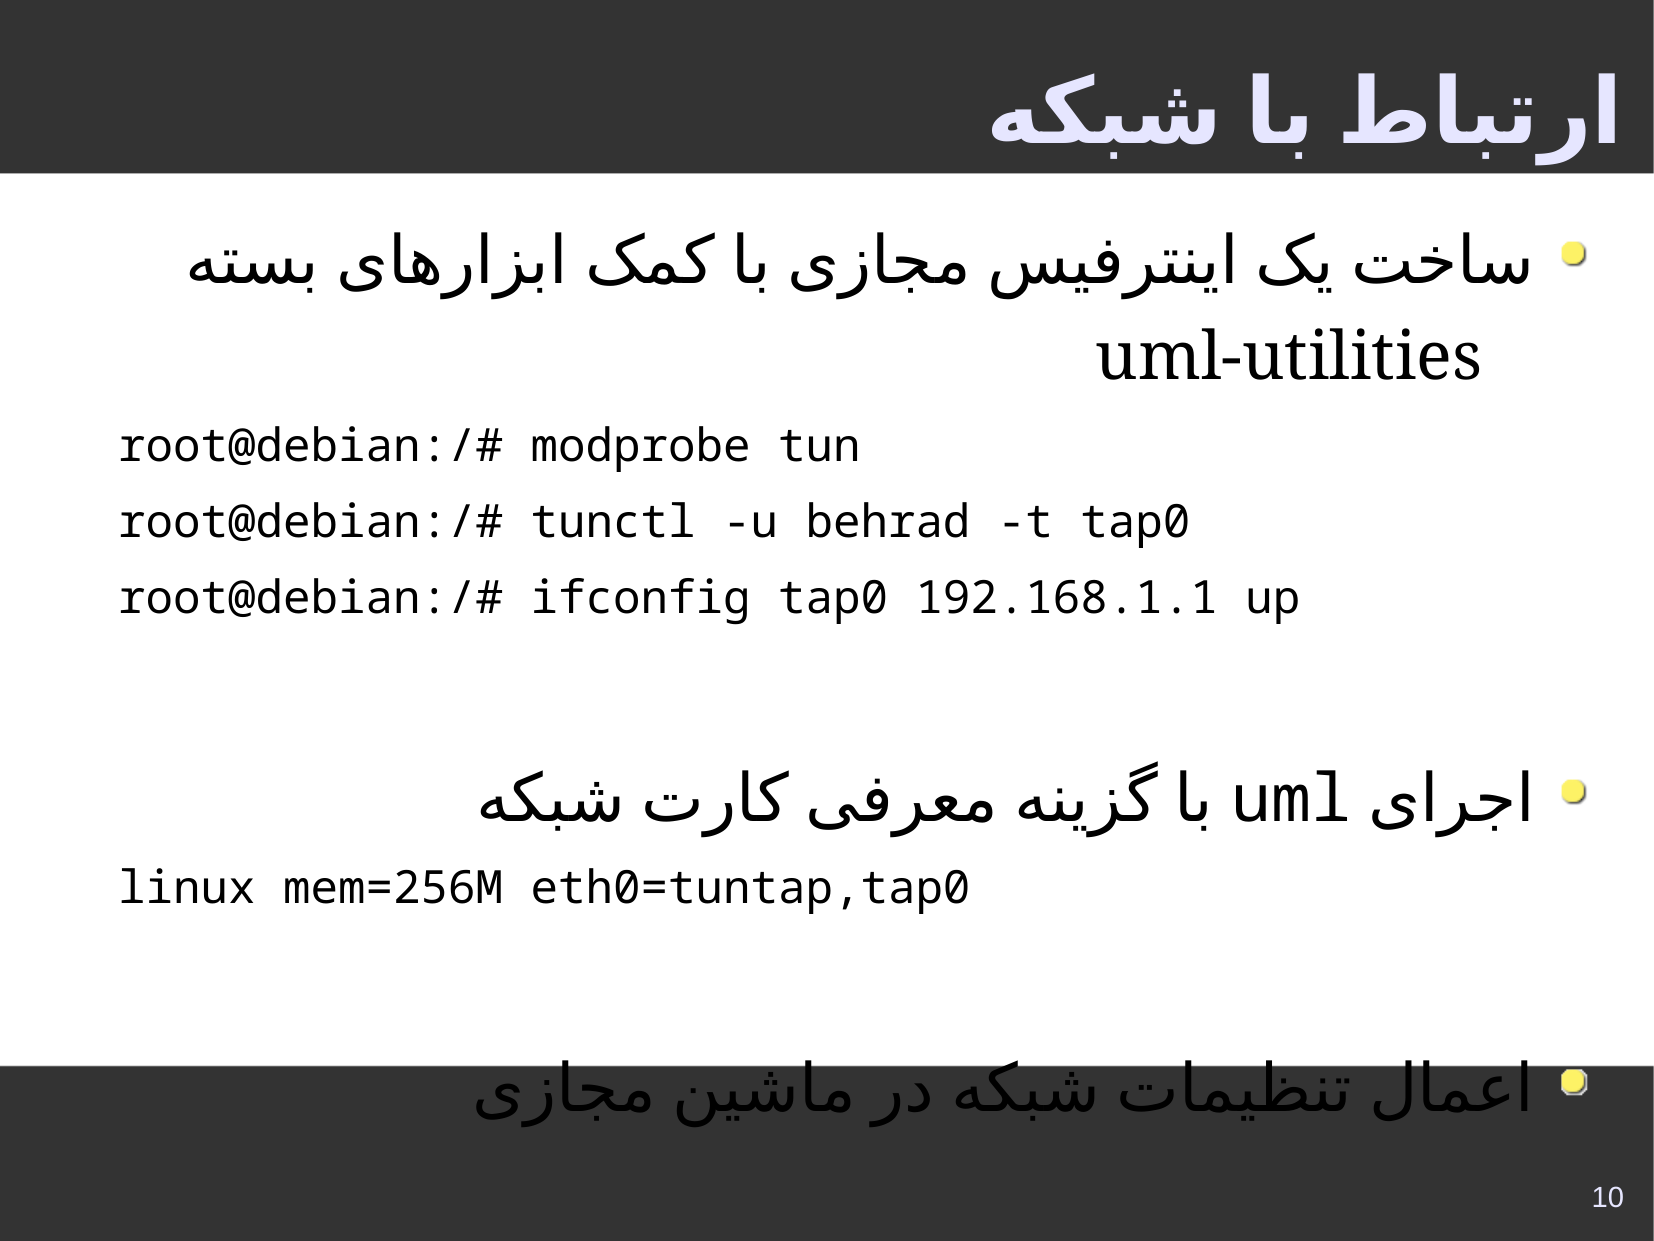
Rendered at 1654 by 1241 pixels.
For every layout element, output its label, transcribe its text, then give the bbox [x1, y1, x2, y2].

list ساخت یک اینترفیس مجازی با کمک ابزارهای بسته uml-utilities root@debian:/# modprobe tun root@debian:/# tunctl -u behrad -t tap0 root@debian:/# ifconfig tap0 192.168.1.1 up اجرای uml با گزینه معرفی کارت شبکه linux mem=256M eth0=tuntap,tap0 اعمال تنظیمات شبکه در ماشین مجازی [29, 206, 1625, 1034]
title ارتباط با شبکه [29, 0, 1625, 206]
picture [0, 0, 1654, 1241]
